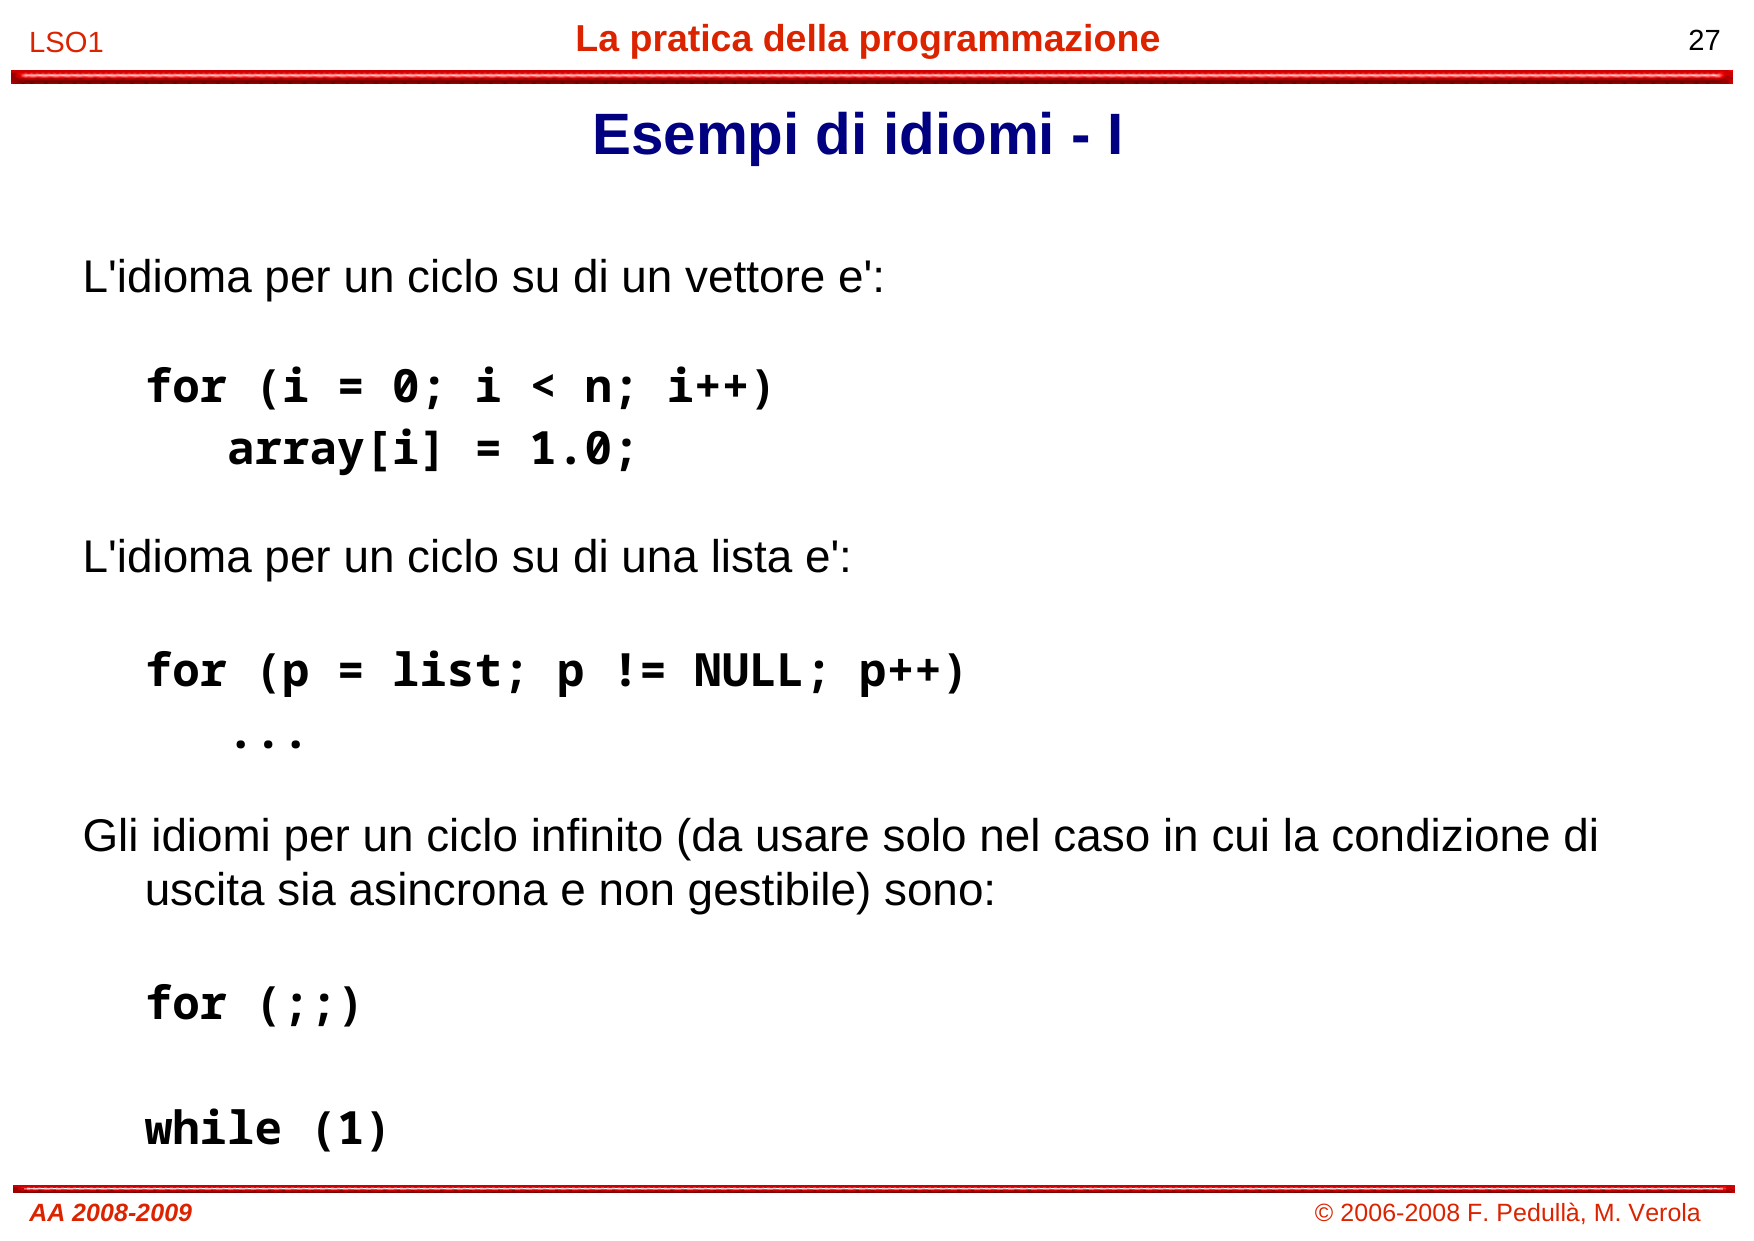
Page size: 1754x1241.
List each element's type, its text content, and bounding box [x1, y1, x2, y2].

list L'idioma per un ciclo su di un vettore e': for (i = 0; i < n; i++) array[i] = 1.0; L'idioma per un ciclo su di una lista e': for (p = list; p != NULL; p++) ... Gli idiomi per un ciclo infinito (da usare solo nel caso in cui la condizione di uscita sia asincrona e non gestibile) sono: for (;;) while (1) [82, 250, 1605, 1106]
text_box Esempi di idiomi - I [386, 98, 1330, 187]
picture [11, 70, 1733, 84]
picture [13, 1185, 1735, 1193]
